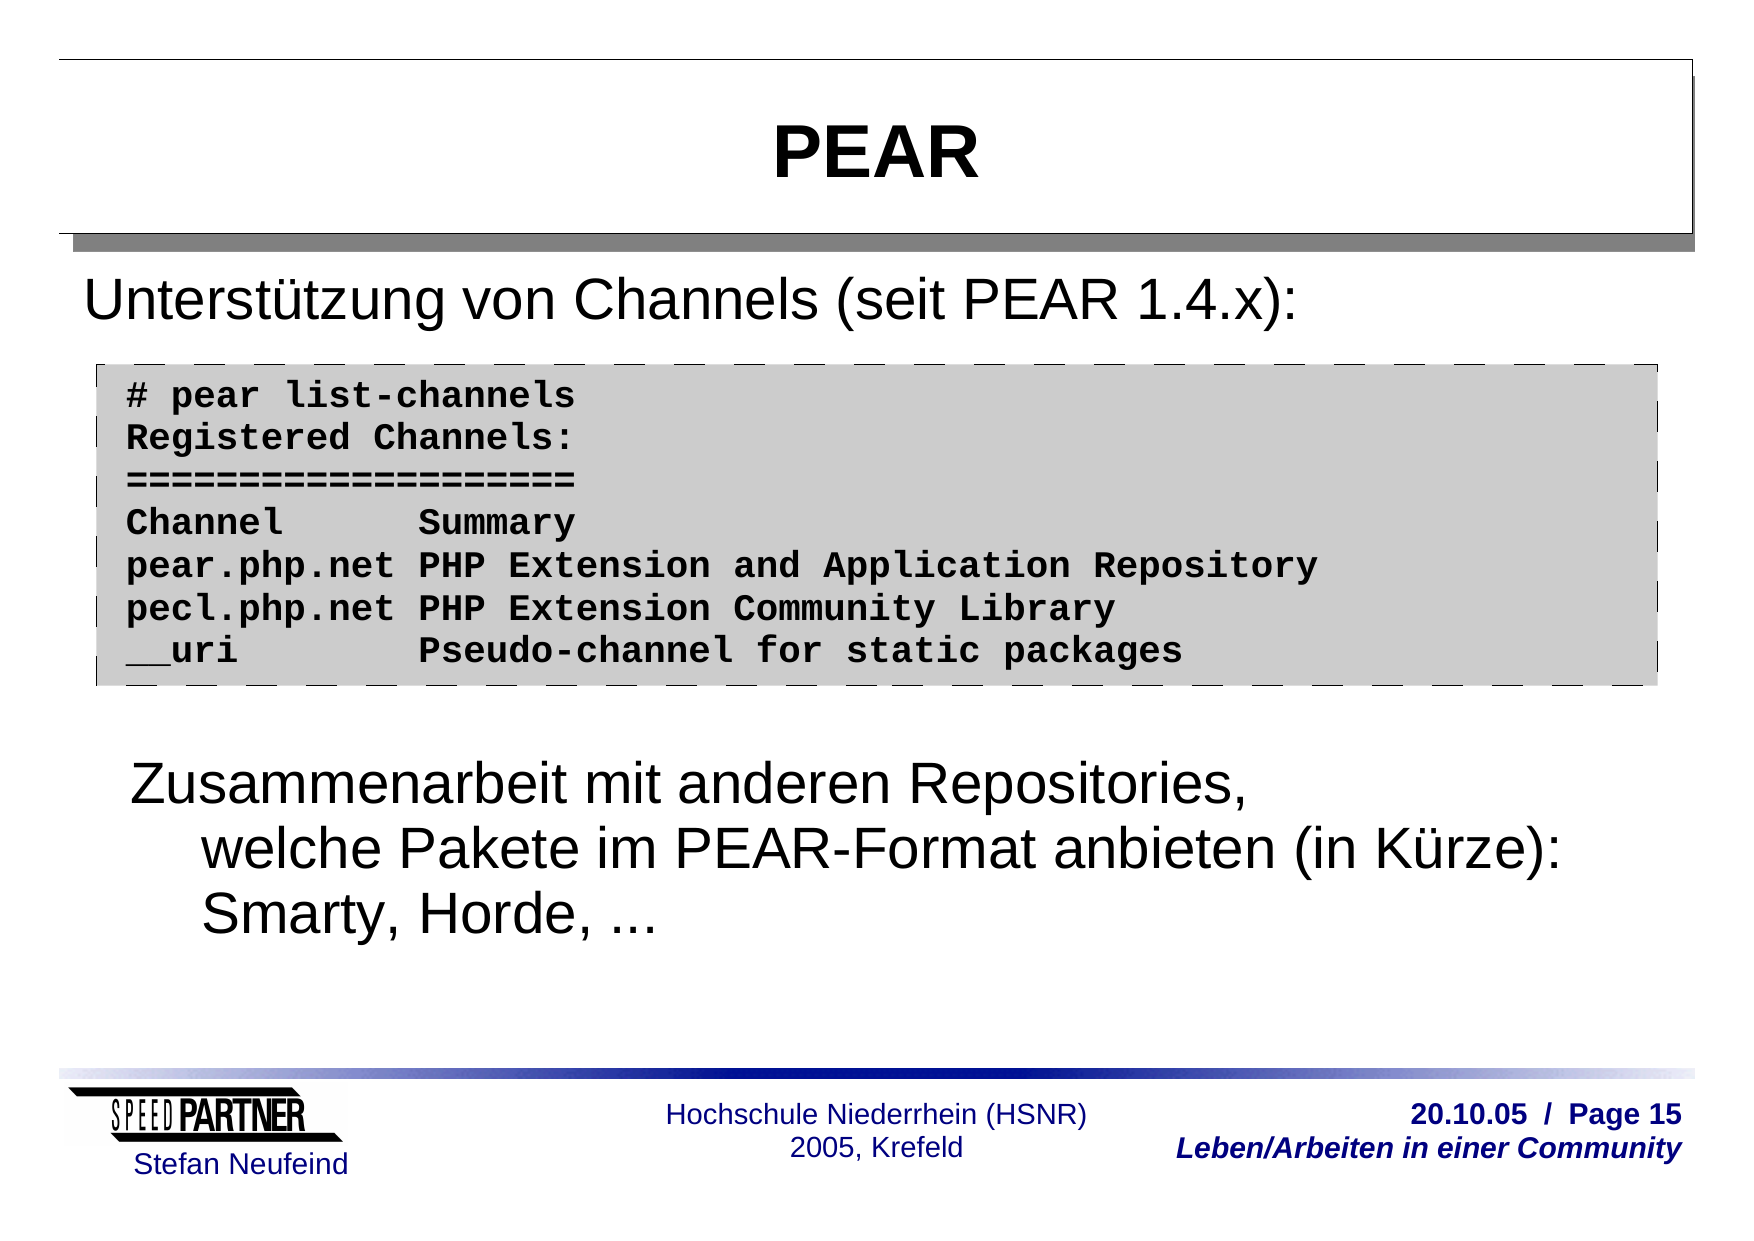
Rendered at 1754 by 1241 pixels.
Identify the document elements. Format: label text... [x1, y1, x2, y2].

picture [59, 1068, 1695, 1079]
picture [64, 1082, 348, 1146]
title PEAR [59, 59, 1695, 244]
text_box # pear list-channels Registered Channels: ==================== Channel Summary pear.php.net PHP Extension and Application Repository pecl.php.net PHP Extension Community Library __uri Pseudo-channel for static packages [96, 364, 1658, 686]
list Unterstützung von Channels (seit PEAR 1.4.x): Zusammenarbeit mit anderen Repositories, welche Pakete im PEAR-Format anbieten (in Kürze): Smarty, Horde, ... [71, 266, 1695, 1049]
